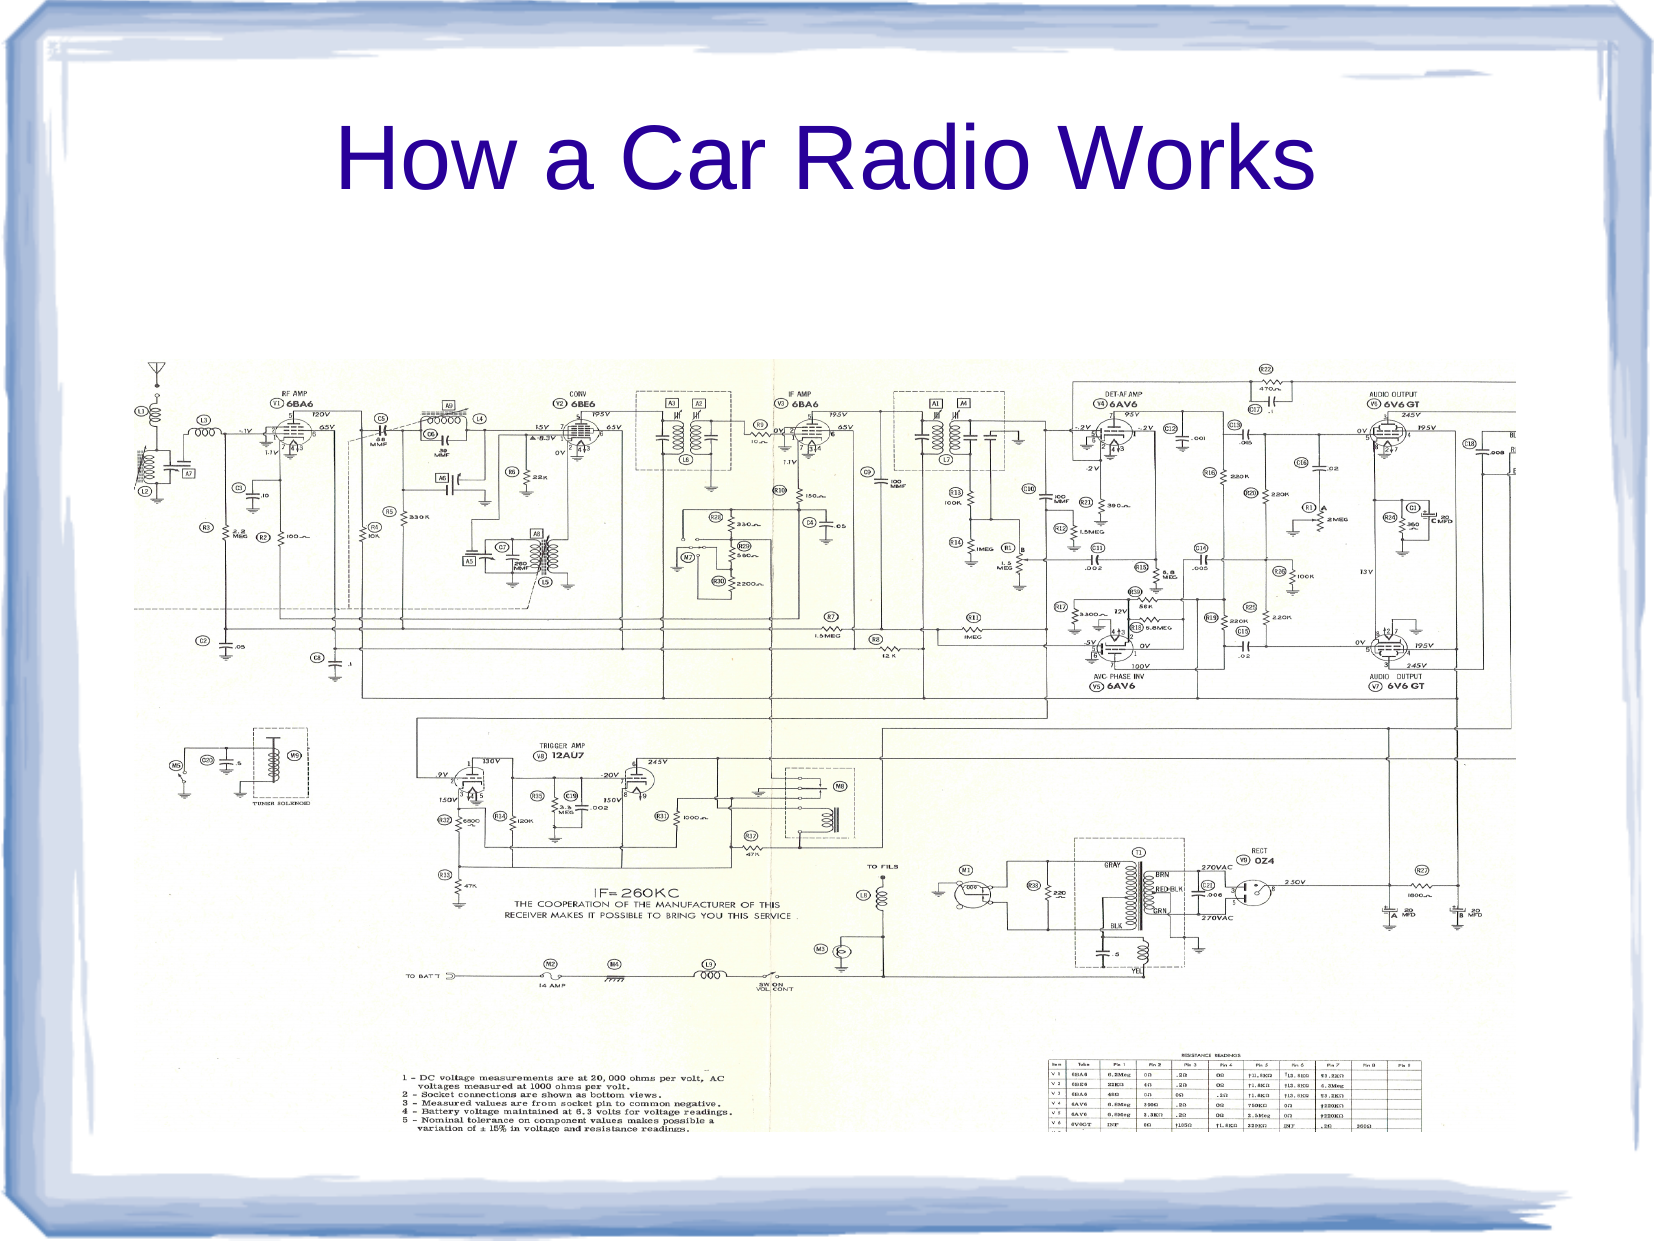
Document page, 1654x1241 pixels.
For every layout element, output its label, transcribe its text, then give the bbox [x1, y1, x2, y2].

title How a Car Radio Works [82, 49, 1571, 257]
picture [134, 360, 1516, 1133]
